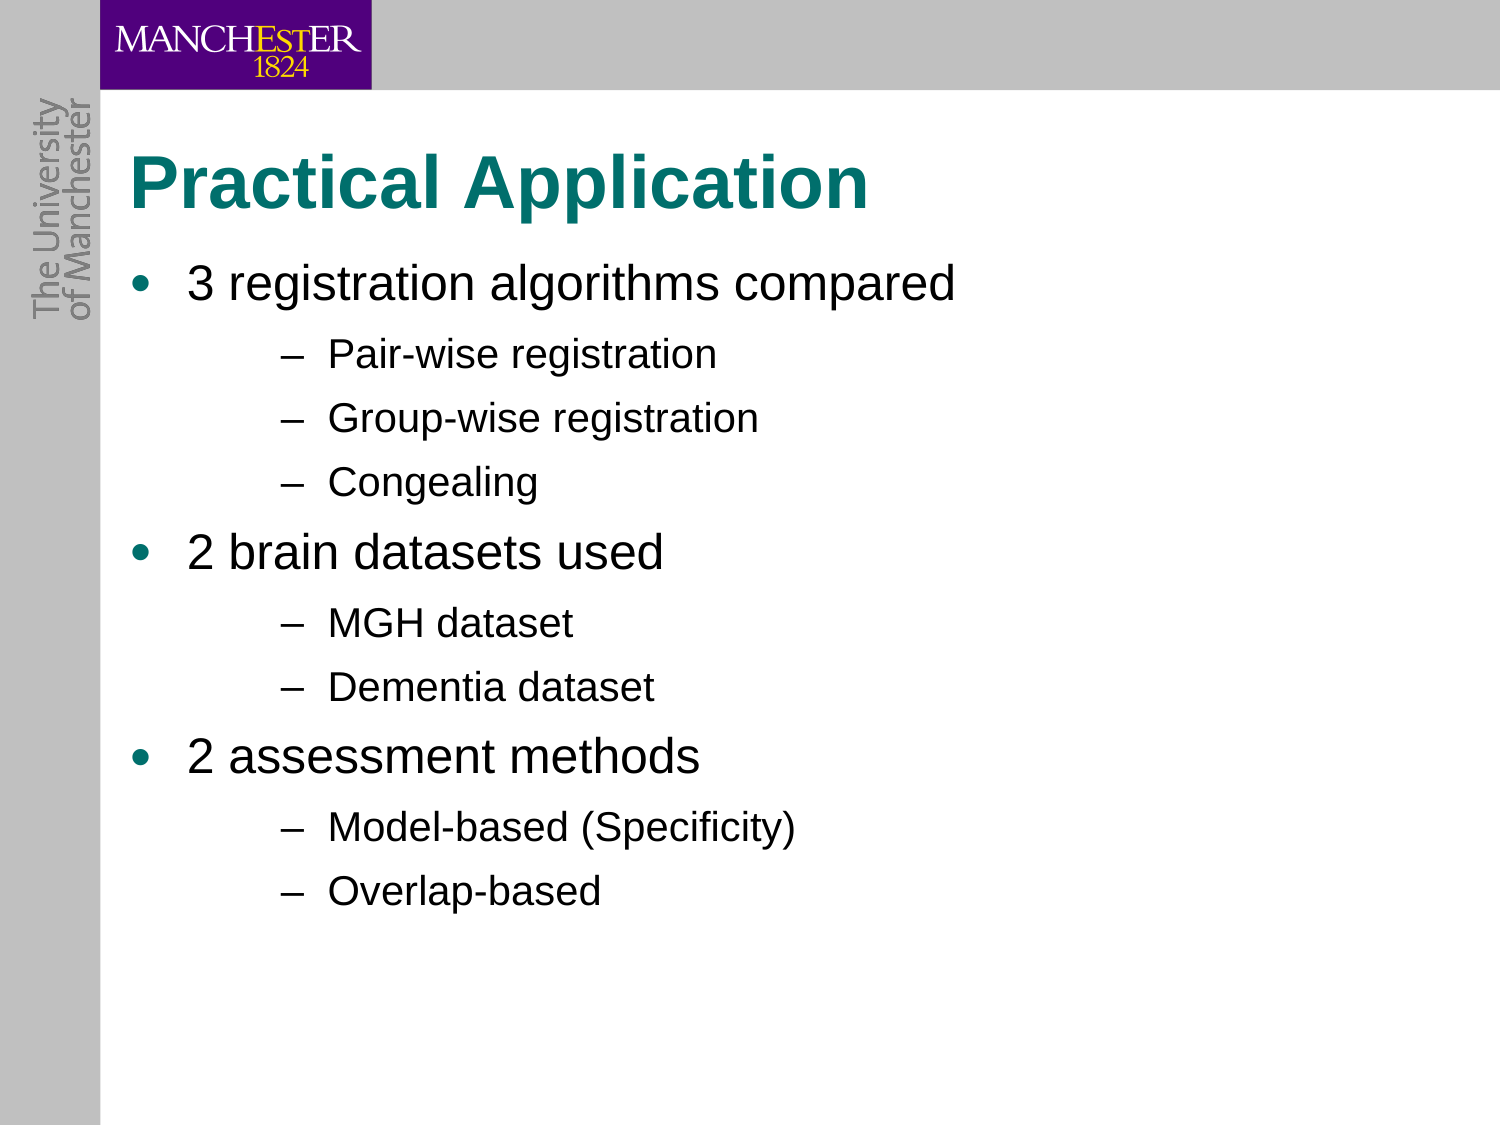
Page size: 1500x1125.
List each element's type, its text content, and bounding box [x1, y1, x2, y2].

picture [0, 0, 372, 320]
title Practical Application [129, 120, 1477, 251]
list 3 registration algorithms compared Pair-wise registration Group-wise registration Congealing 2 brain datasets used MGH dataset Dementia dataset 2 assessment methods Model-based (Specificity) Overlap-based [130, 259, 1407, 1012]
